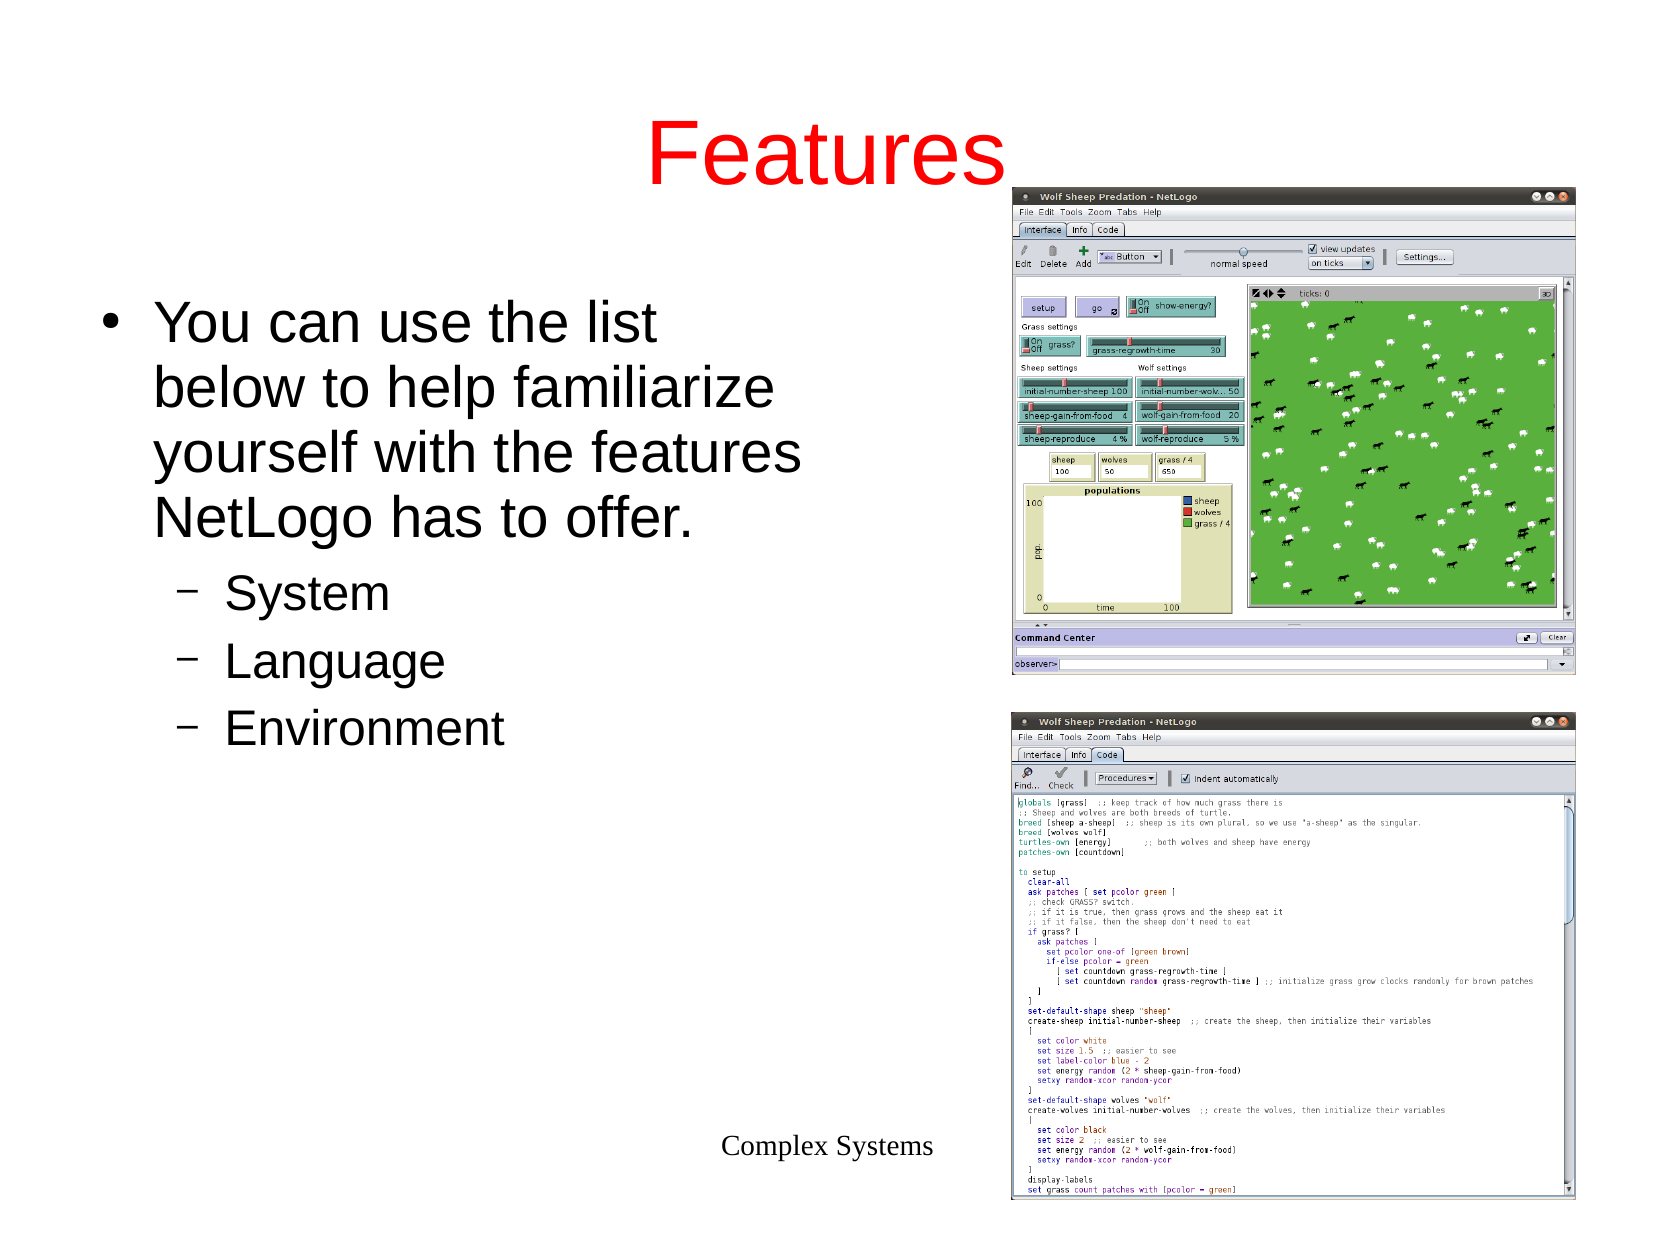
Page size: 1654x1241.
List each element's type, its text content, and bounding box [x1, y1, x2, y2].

title Features [82, 49, 1571, 257]
list You can use the list below to help familiarize yourself with the features NetLogo has to offer. System Language Environment [82, 290, 809, 1109]
picture [1011, 712, 1576, 1201]
picture [1012, 187, 1576, 675]
